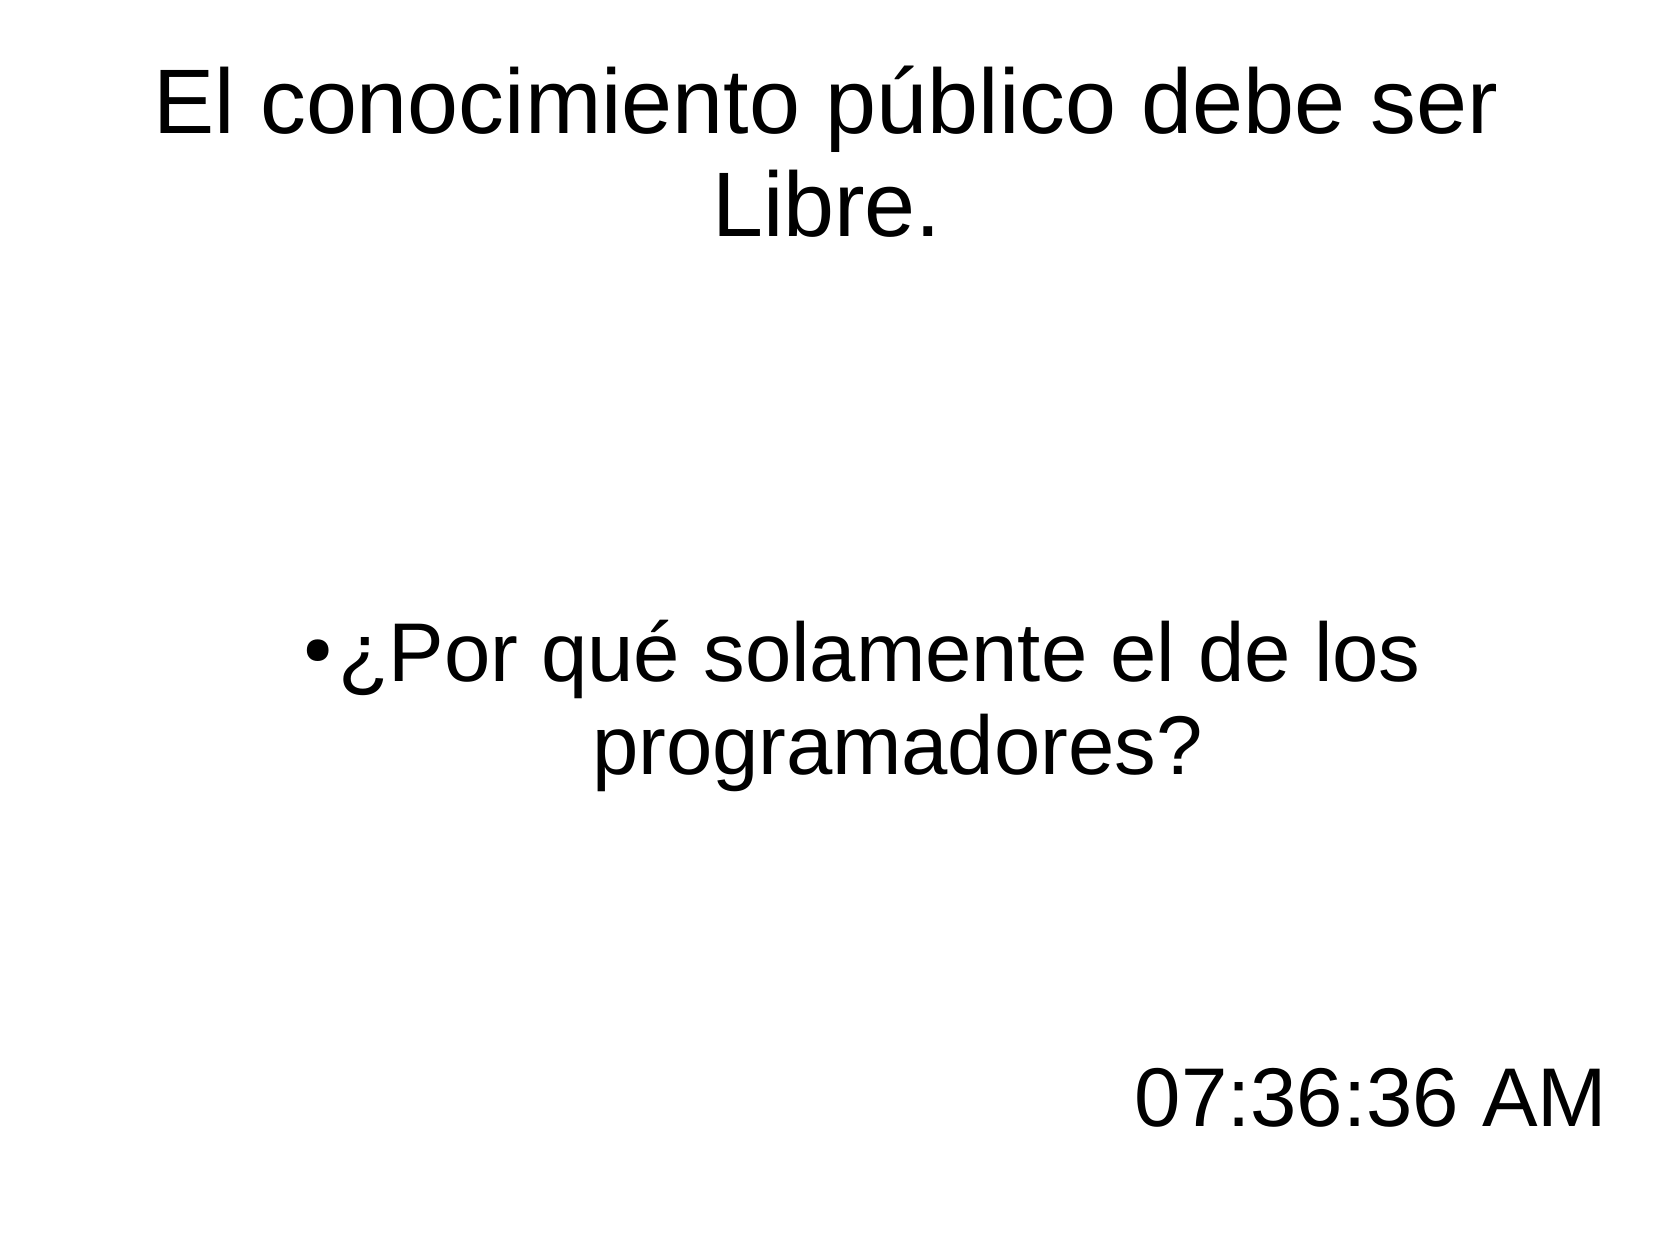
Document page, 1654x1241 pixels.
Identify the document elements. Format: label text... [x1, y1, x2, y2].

subtitle ¿Por qué solamente el de los programadores? [82, 290, 1571, 1109]
text_box 08:12:45 AM [1162, 1044, 1580, 1163]
title El conocimiento público debe ser Libre. [82, 49, 1571, 257]
